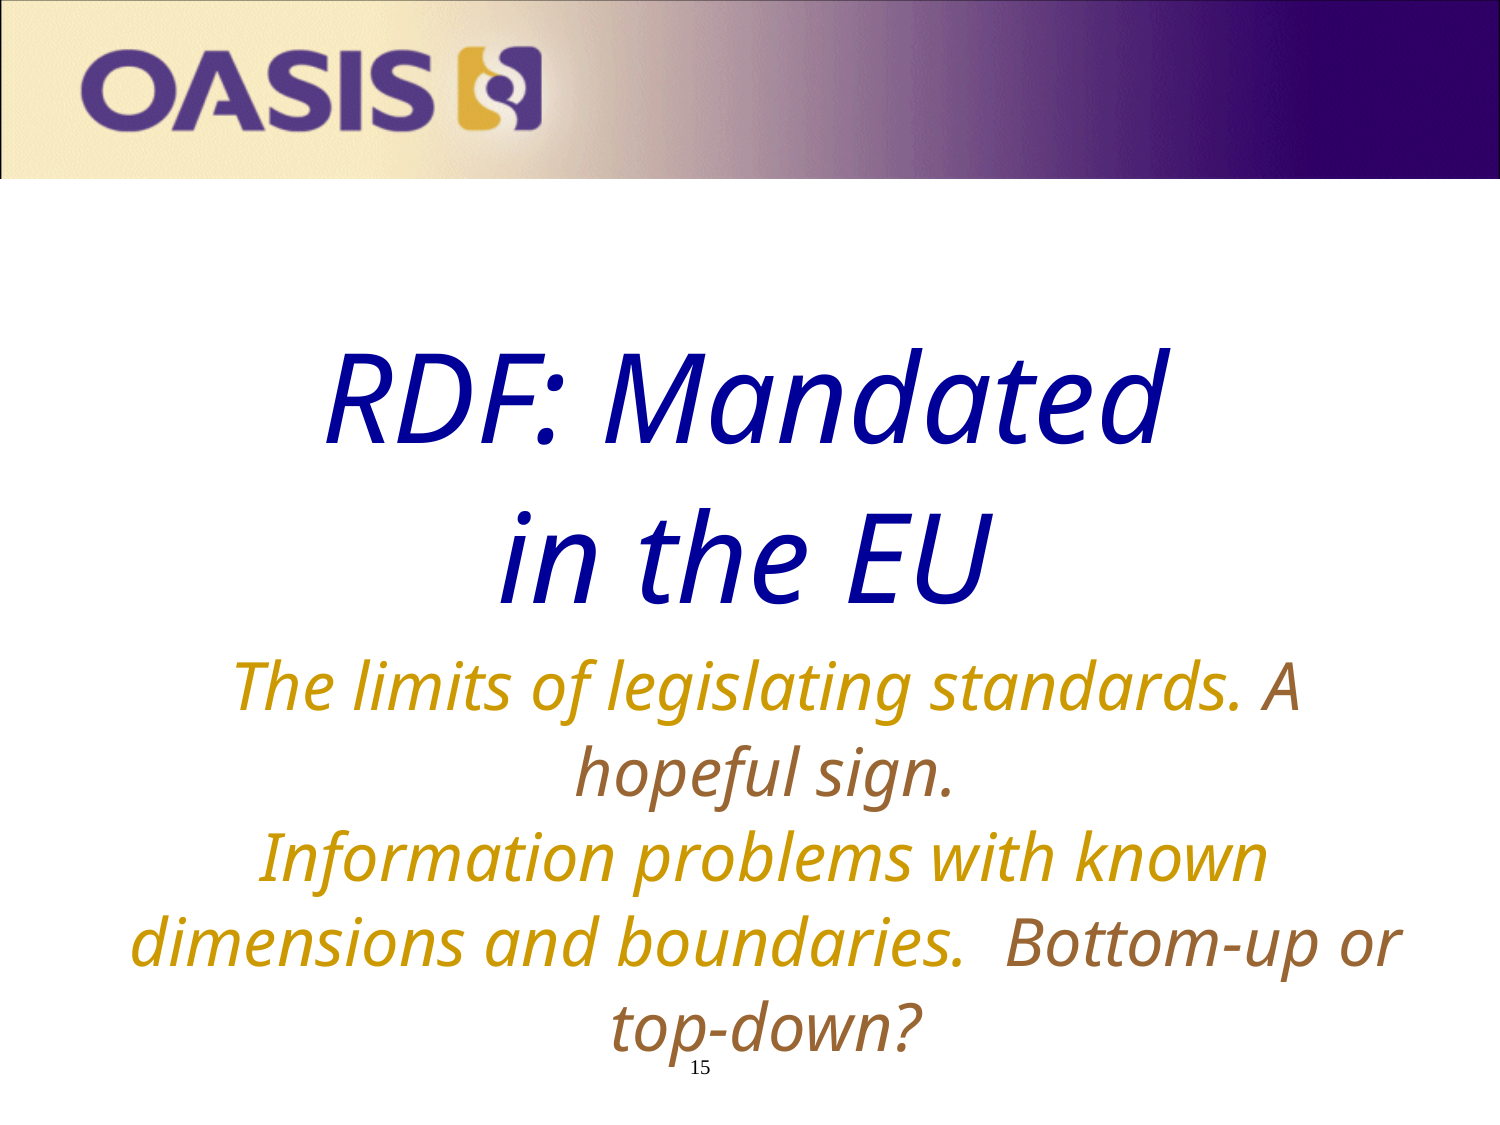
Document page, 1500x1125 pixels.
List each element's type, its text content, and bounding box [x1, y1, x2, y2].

text_box The limits of legislating standards. A hopeful sign. Information problems with known dimensions and boundaries. Bottom-up or top-down? [111, 634, 1421, 1077]
title RDF: Mandated in the EU [245, 169, 1246, 634]
picture [0, 0, 1500, 1125]
